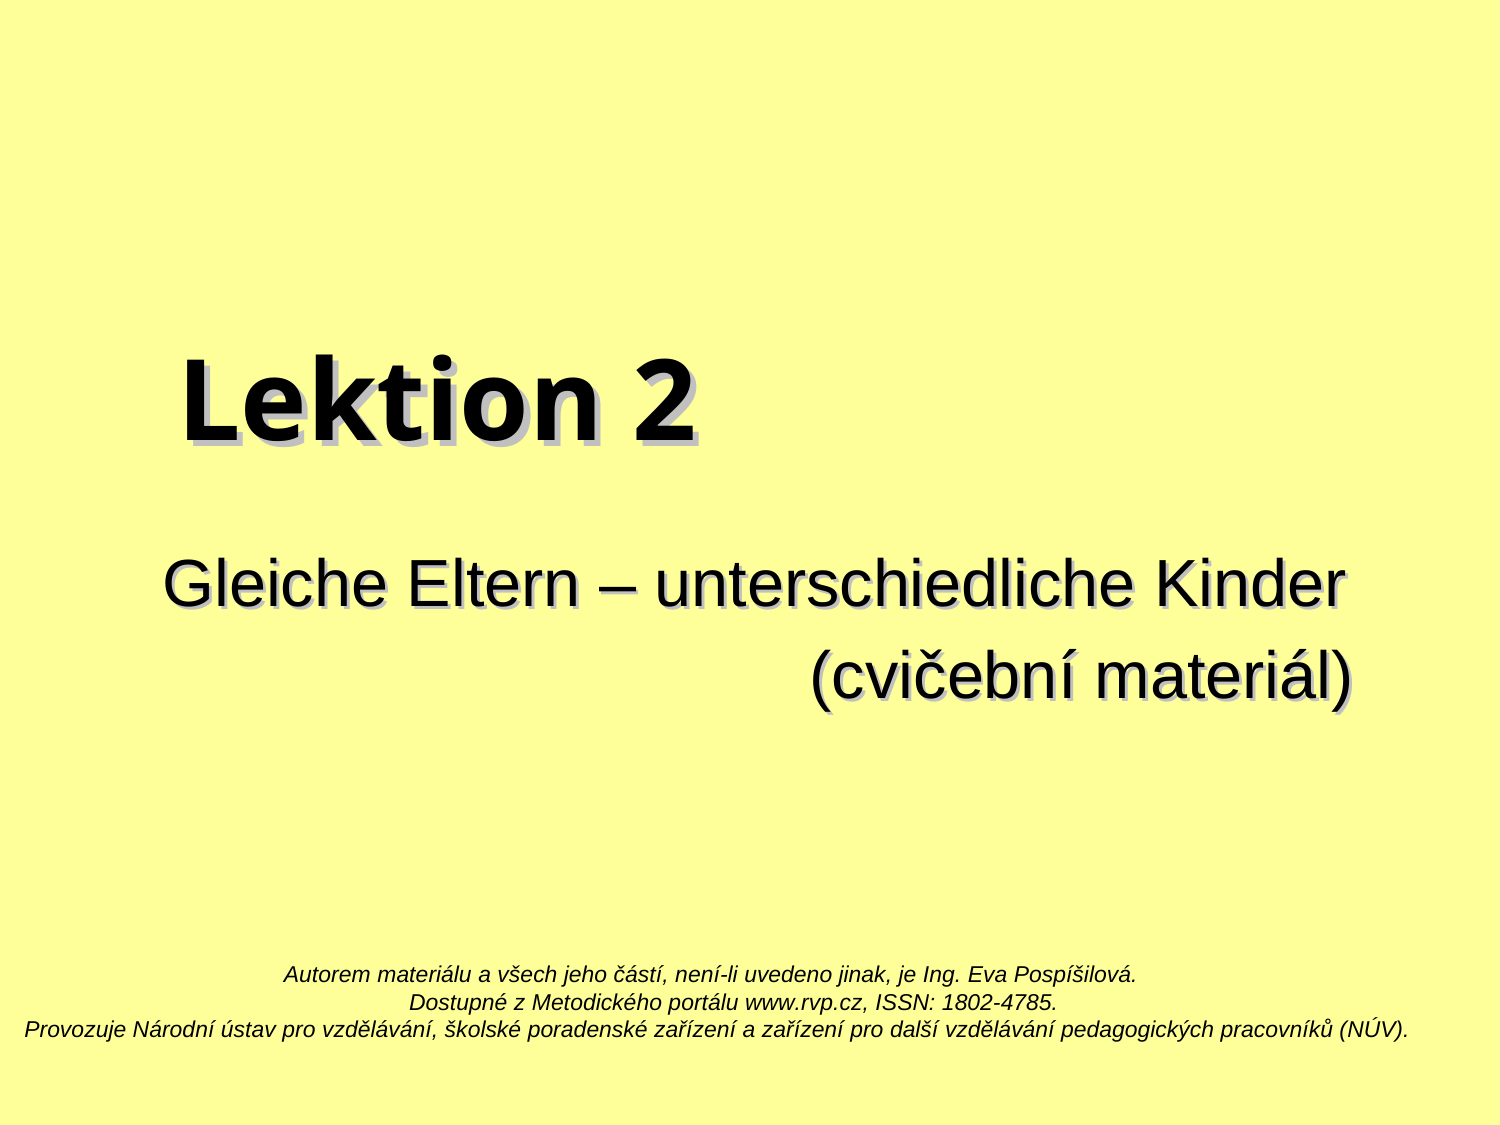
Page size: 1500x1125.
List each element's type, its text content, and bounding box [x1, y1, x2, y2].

subtitle Gleiche Eltern – unterschiedliche Kinder (cvičební materiál) [147, 538, 1409, 827]
title Lektion 2 [162, 312, 1438, 598]
text_box Autorem materiálu a všech jeho částí, není-li uvedeno jinak, je Ing. Eva Pospíšilová. Dostupné z Metodického portálu www.rvp.cz, ISSN: 1802-4785. Provozuje Národní ústav pro vzdělávání, školské poradenské zařízení a zařízení pro další vzdělávání pedagogických pracovníků (NÚV). [0, 952, 1436, 1051]
